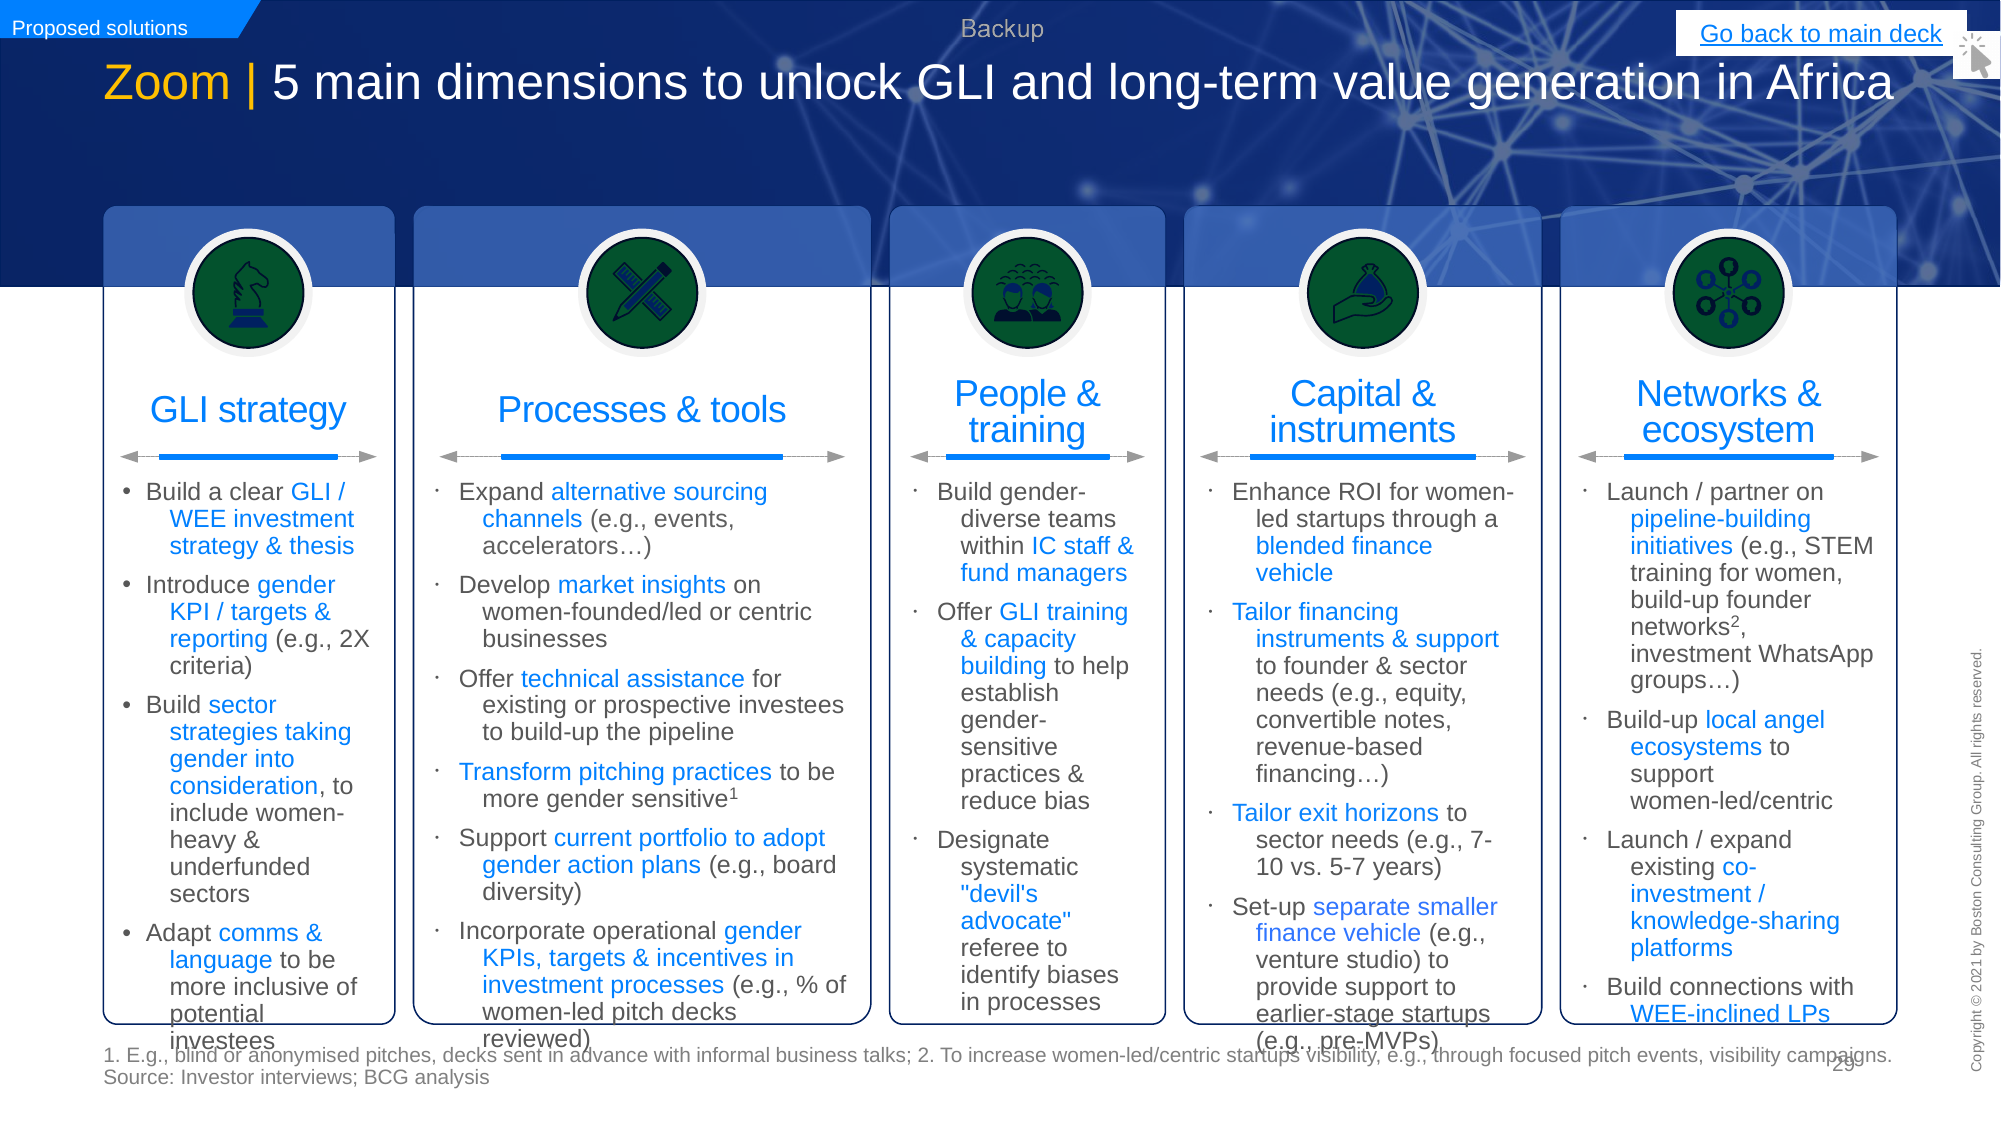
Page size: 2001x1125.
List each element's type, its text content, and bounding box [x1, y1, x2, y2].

text_box Build gender-diverse teams within IC staff & fund managers Offer GLI training & capacity building to help establish gender-sensitive practices & reduce bias Designate systematic "devil's advocate" referee to identify biases in processes [901, 478, 1154, 1025]
text_box [946, 455, 1109, 459]
text_box Expand alternative sourcing channels (e.g., events, accelerators…) Develop market insights on women-founded/led or centric businesses Offer technical assistance for existing or prospective investees to build-up the pipeline Transform pitching practices to be more gender sensitive1 Support current portfolio to adopt gender action plans (e.g., board diversity) Incorporate operational gender KPIs, targets & incentives in investment processes (e.g., % of women-led pitch decks reviewed) [423, 478, 862, 1025]
text_box [103, 205, 395, 357]
text_box [1625, 455, 1833, 459]
title Zoom | 5 main dimensions to unlock GLI and long-term value generation in Africa [103, 55, 1897, 111]
text_box Processes & tools [463, 377, 821, 437]
text_box Build a clear GLI / WEE investment strategy & thesis Introduce gender KPI / targets & reporting (e.g., 2X criteria) Build sector strategies taking gender into consideration, to include women-heavy & underfunded sectors Adapt comms & language to be more inclusive of potential investees [110, 478, 388, 1025]
text_box Capital & instruments [1196, 377, 1530, 437]
picture [0, 0, 2000, 285]
text_box Networks & ecosystem [1571, 377, 1887, 437]
text_box [502, 455, 782, 459]
text_box Proposed solutions [0, 0, 262, 39]
text_box [413, 205, 871, 357]
text_box [1184, 205, 1542, 357]
text_box Enhance ROI for women-led startups through a blended finance vehicle Tailor financing instruments & support to founder & sector needs (e.g., equity, convertible notes, revenue-based financing…) Tailor exit horizons to sector needs (e.g., 7-10 vs. 5-7 years) Set-up separate smaller finance vehicle (e.g., venture studio) to provide support to earlier-stage startups (e.g., pre-MVPs) [1196, 478, 1530, 1025]
text_box 1. E.g., blind or anonymised pitches, decks sent in advance with informal business talks; 2. To increase women-led/centric startups visibility, e.g., through focused pitch events, visibility campaigns. Source: Investor interviews; BCG analysis [103, 1044, 1897, 1089]
text_box [1560, 205, 1897, 357]
text_box People & training [901, 377, 1154, 437]
text_box GLI strategy [113, 377, 384, 437]
text_box [1250, 455, 1476, 459]
text_box Launch / partner on pipeline-building initiatives (e.g., STEM training for women, build-up founder networks2, investment WhatsApp groups…) Build-up local angel ecosystems to support women-led/centric Launch / expand existing co-investment / knowledge-sharing platforms Build connections with WEE-inclined LPs [1571, 478, 1887, 1025]
text_box [160, 455, 337, 459]
text_box Go back to main deck [1676, 10, 1967, 56]
text_box [889, 205, 1166, 357]
